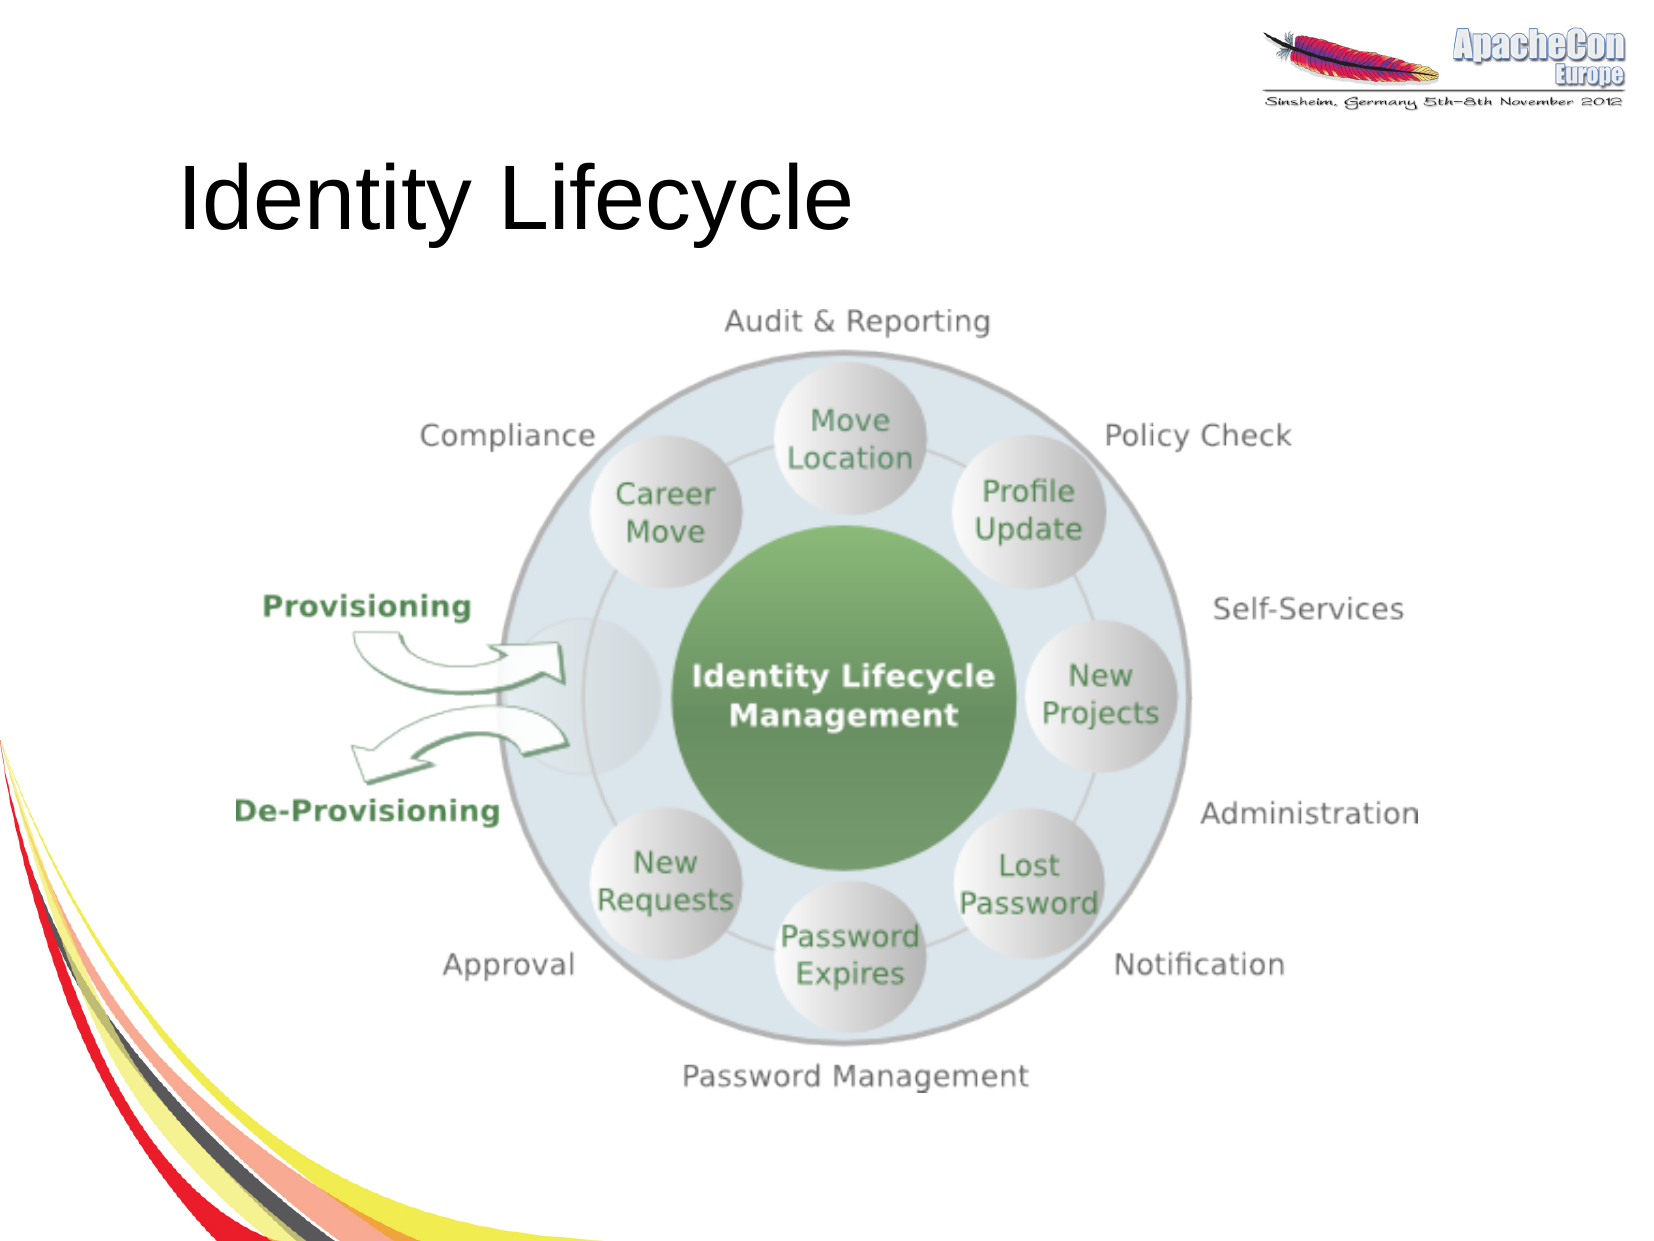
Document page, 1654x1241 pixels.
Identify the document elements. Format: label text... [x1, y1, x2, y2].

title Identity Lifecycle [177, 146, 1536, 250]
picture [0, 0, 1654, 1241]
